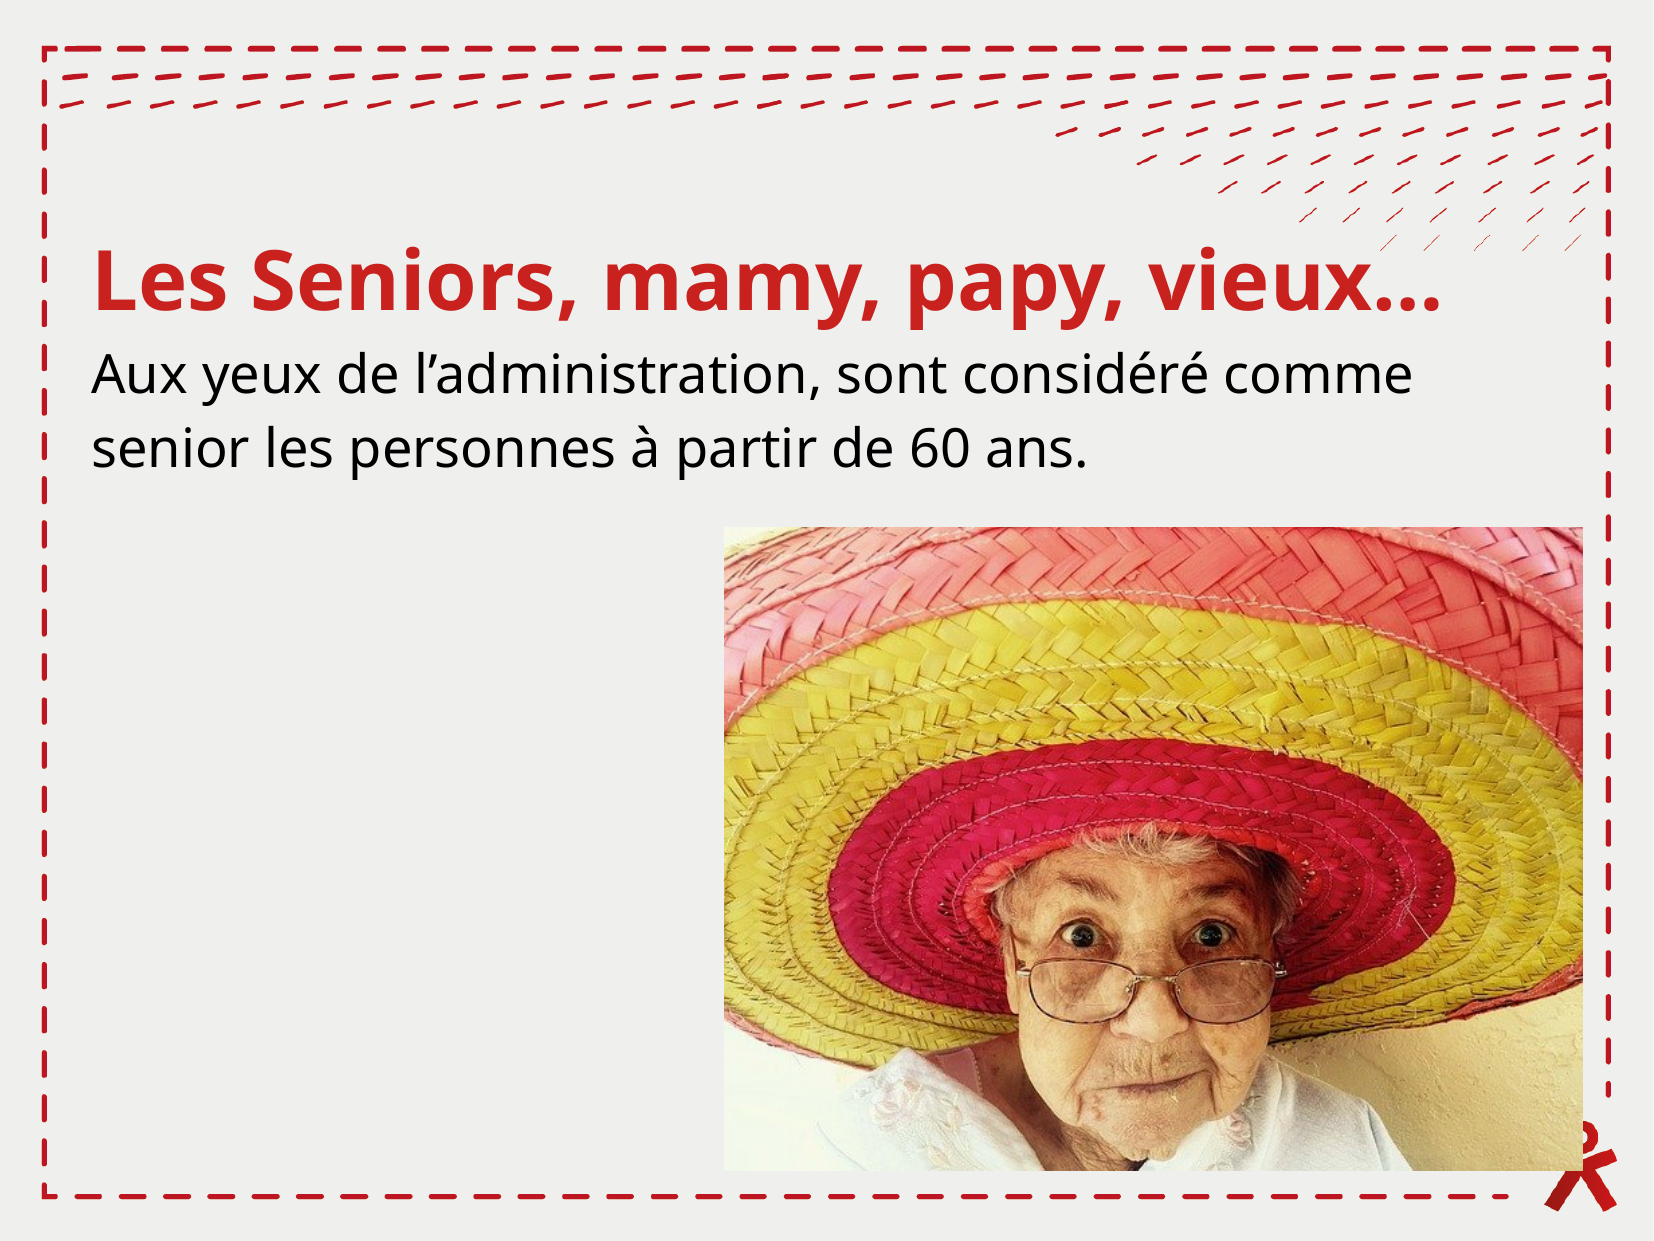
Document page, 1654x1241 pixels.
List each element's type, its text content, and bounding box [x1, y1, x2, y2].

picture [0, 0, 1654, 1241]
text_box Les Seniors, mamy, papy, vieux… Aux yeux de l’administration, sont considéré comme senior les personnes à partir de 60 ans. [76, 214, 1560, 524]
